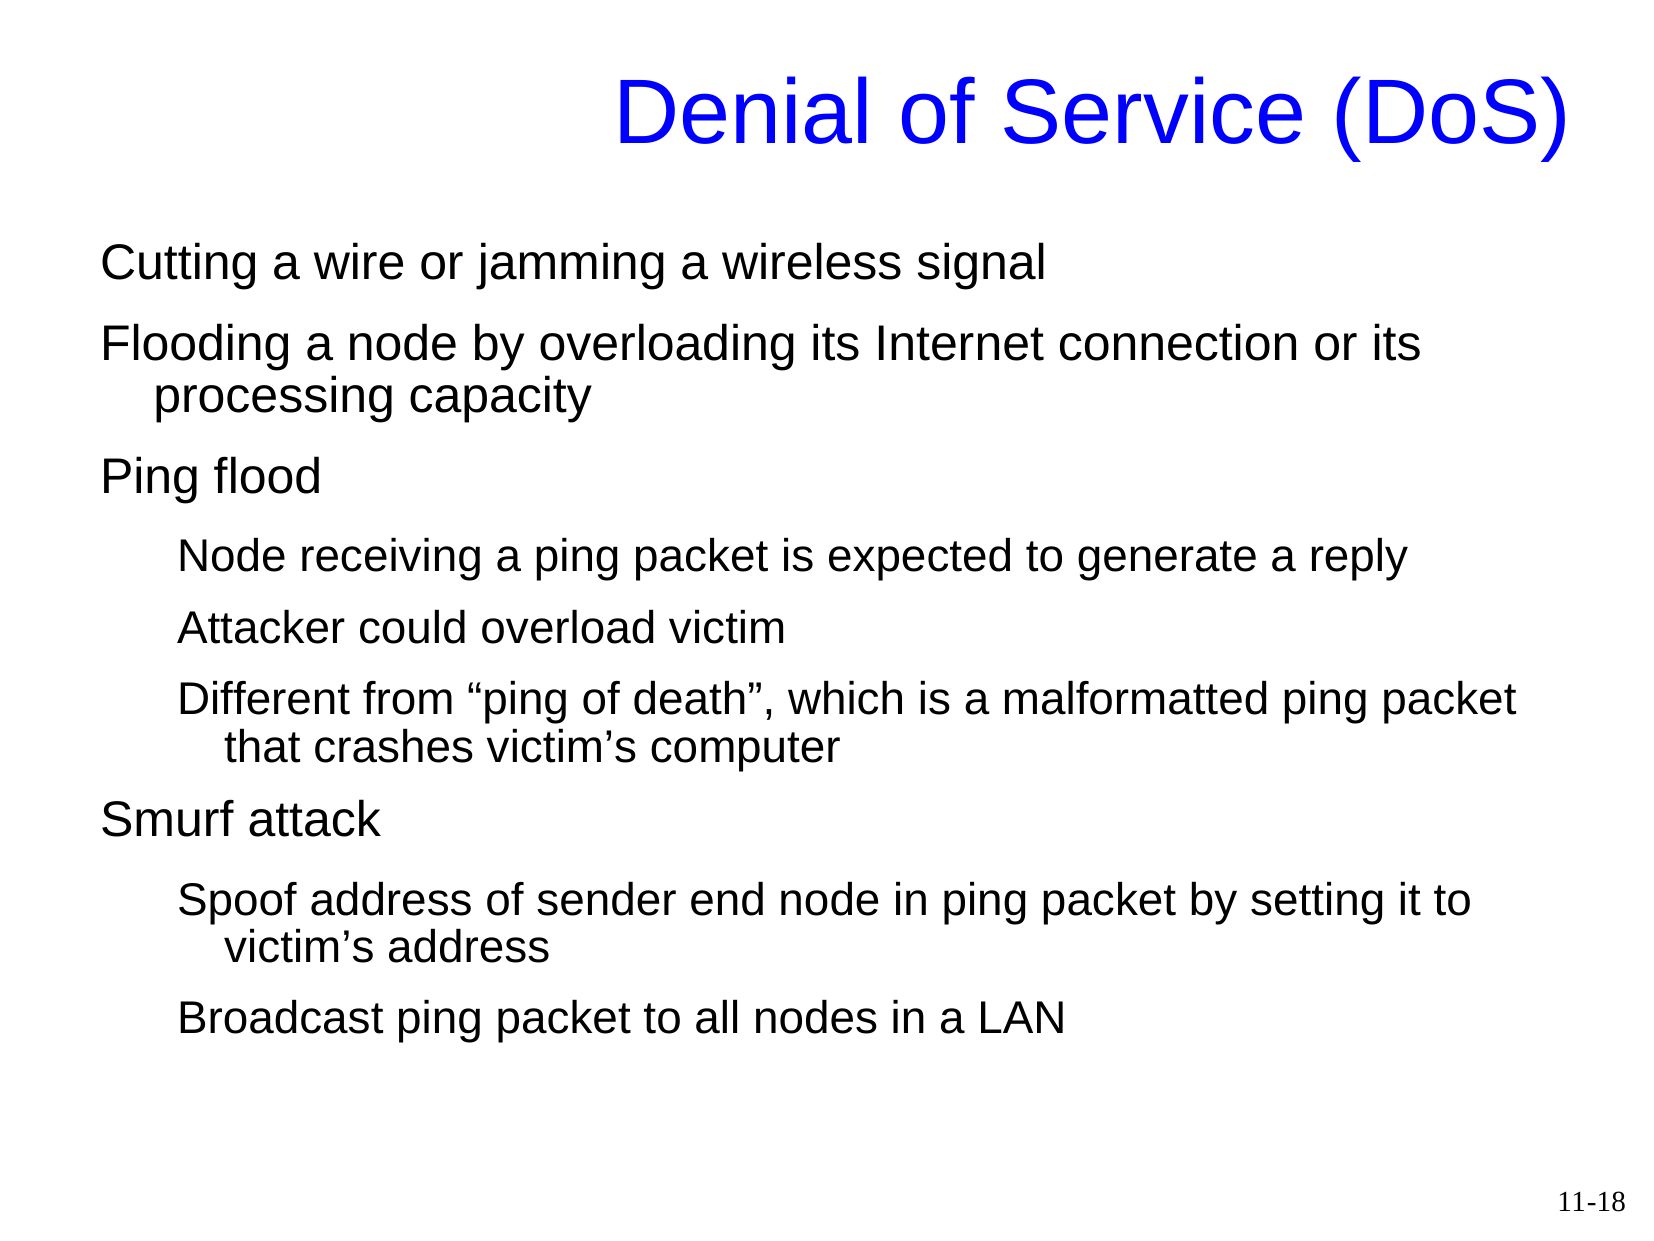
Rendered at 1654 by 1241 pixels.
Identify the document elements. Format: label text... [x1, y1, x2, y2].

list Cutting a wire or jamming a wireless signal Flooding a node by overloading its Internet connection or its processing capacity Ping flood Node receiving a ping packet is expected to generate a reply Attacker could overload victim Different from “ping of death”, which is a malformatted ping packet that crashes victim’s computer Smurf attack Spoof address of sender end node in ping packet by setting it to victim’s address Broadcast ping packet to all nodes in a LAN [82, 237, 1571, 1170]
title Denial of Service (DoS) [84, 11, 1573, 218]
